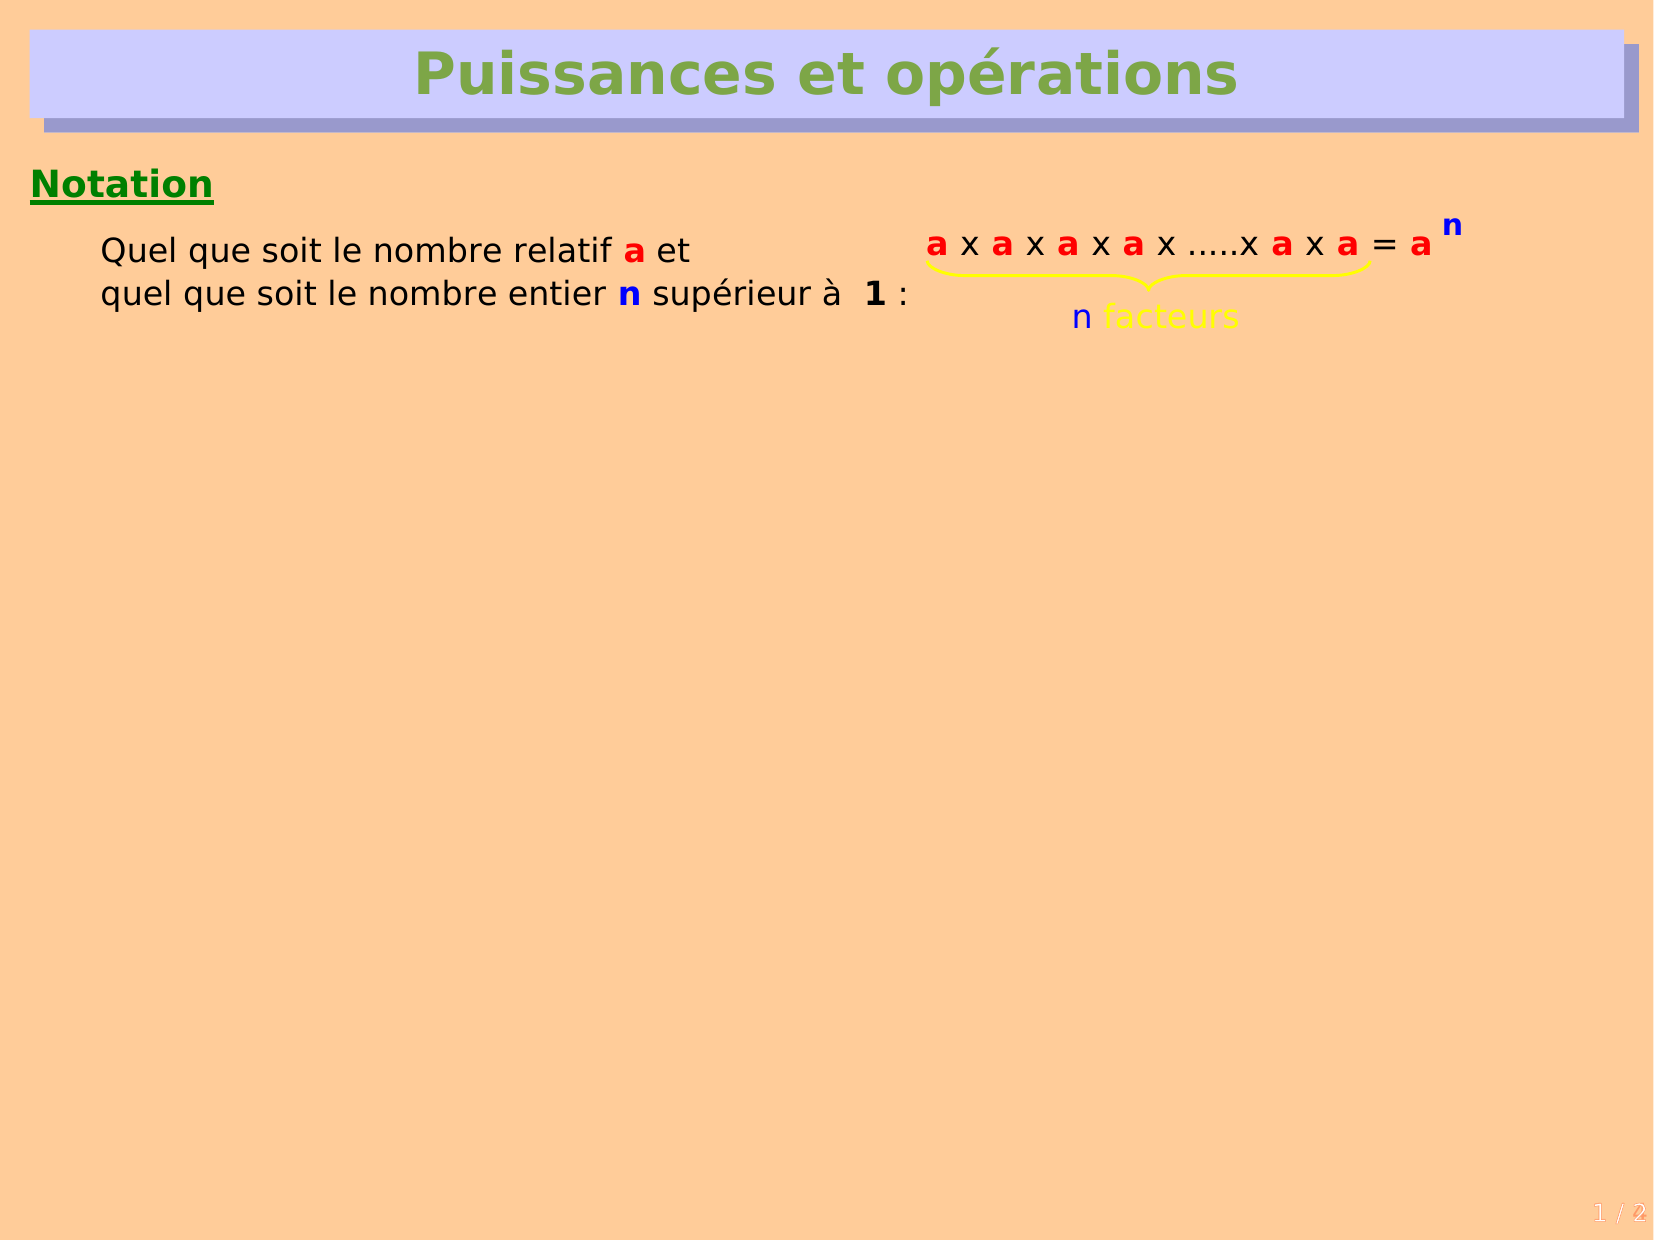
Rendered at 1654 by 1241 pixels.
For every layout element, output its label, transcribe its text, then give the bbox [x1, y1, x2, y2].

text_box Notation [29, 162, 215, 207]
text_box Quel que soit le nombre relatif a et [100, 224, 691, 274]
title Puissances et opérations [29, 29, 1625, 119]
text_box a x a x a x a x .....x a x a = a n [925, 207, 1472, 264]
text_box quel que soit le nombre entier n supérieur à 1 : [100, 274, 910, 314]
text_box 1 / 2 [1591, 1198, 1649, 1235]
text_box n facteurs [1071, 297, 1241, 337]
